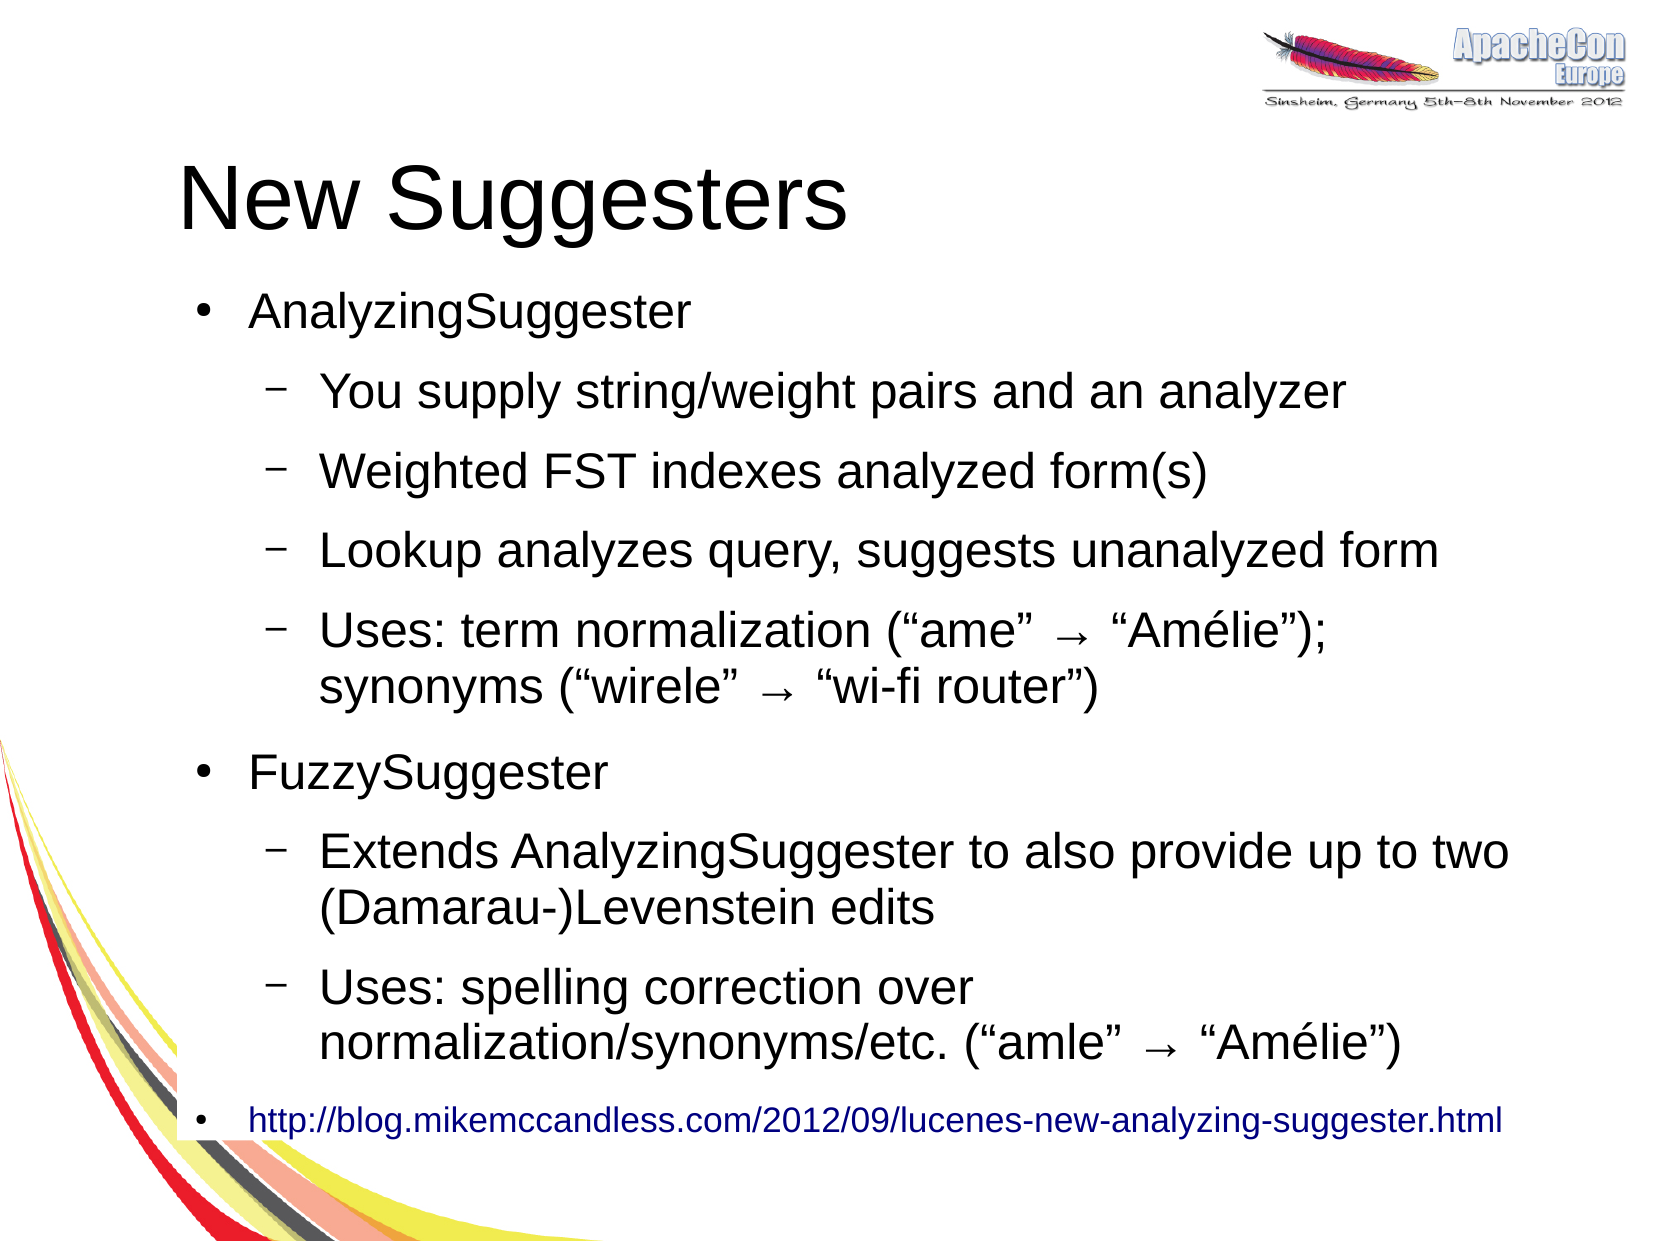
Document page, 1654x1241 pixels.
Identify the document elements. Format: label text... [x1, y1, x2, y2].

title New Suggesters [177, 141, 1536, 254]
picture [0, 0, 1654, 1241]
list AnalyzingSuggester You supply string/weight pairs and an analyzer Weighted FST indexes analyzed form(s) Lookup analyzes query, suggests unanalyzed form Uses: term normalization (“ame” → “Amélie”); synonyms (“wirele” → “wi-fi router”) FuzzySuggester Extends AnalyzingSuggester to also provide up to two (Damarau-)Levenstein edits Uses: spelling correction over normalization/synonyms/etc. (“amle” → “Amélie”) http://blog.mikemccandless.com/2012/09/lucenes-new-analyzing-suggester.html [177, 283, 1536, 1141]
